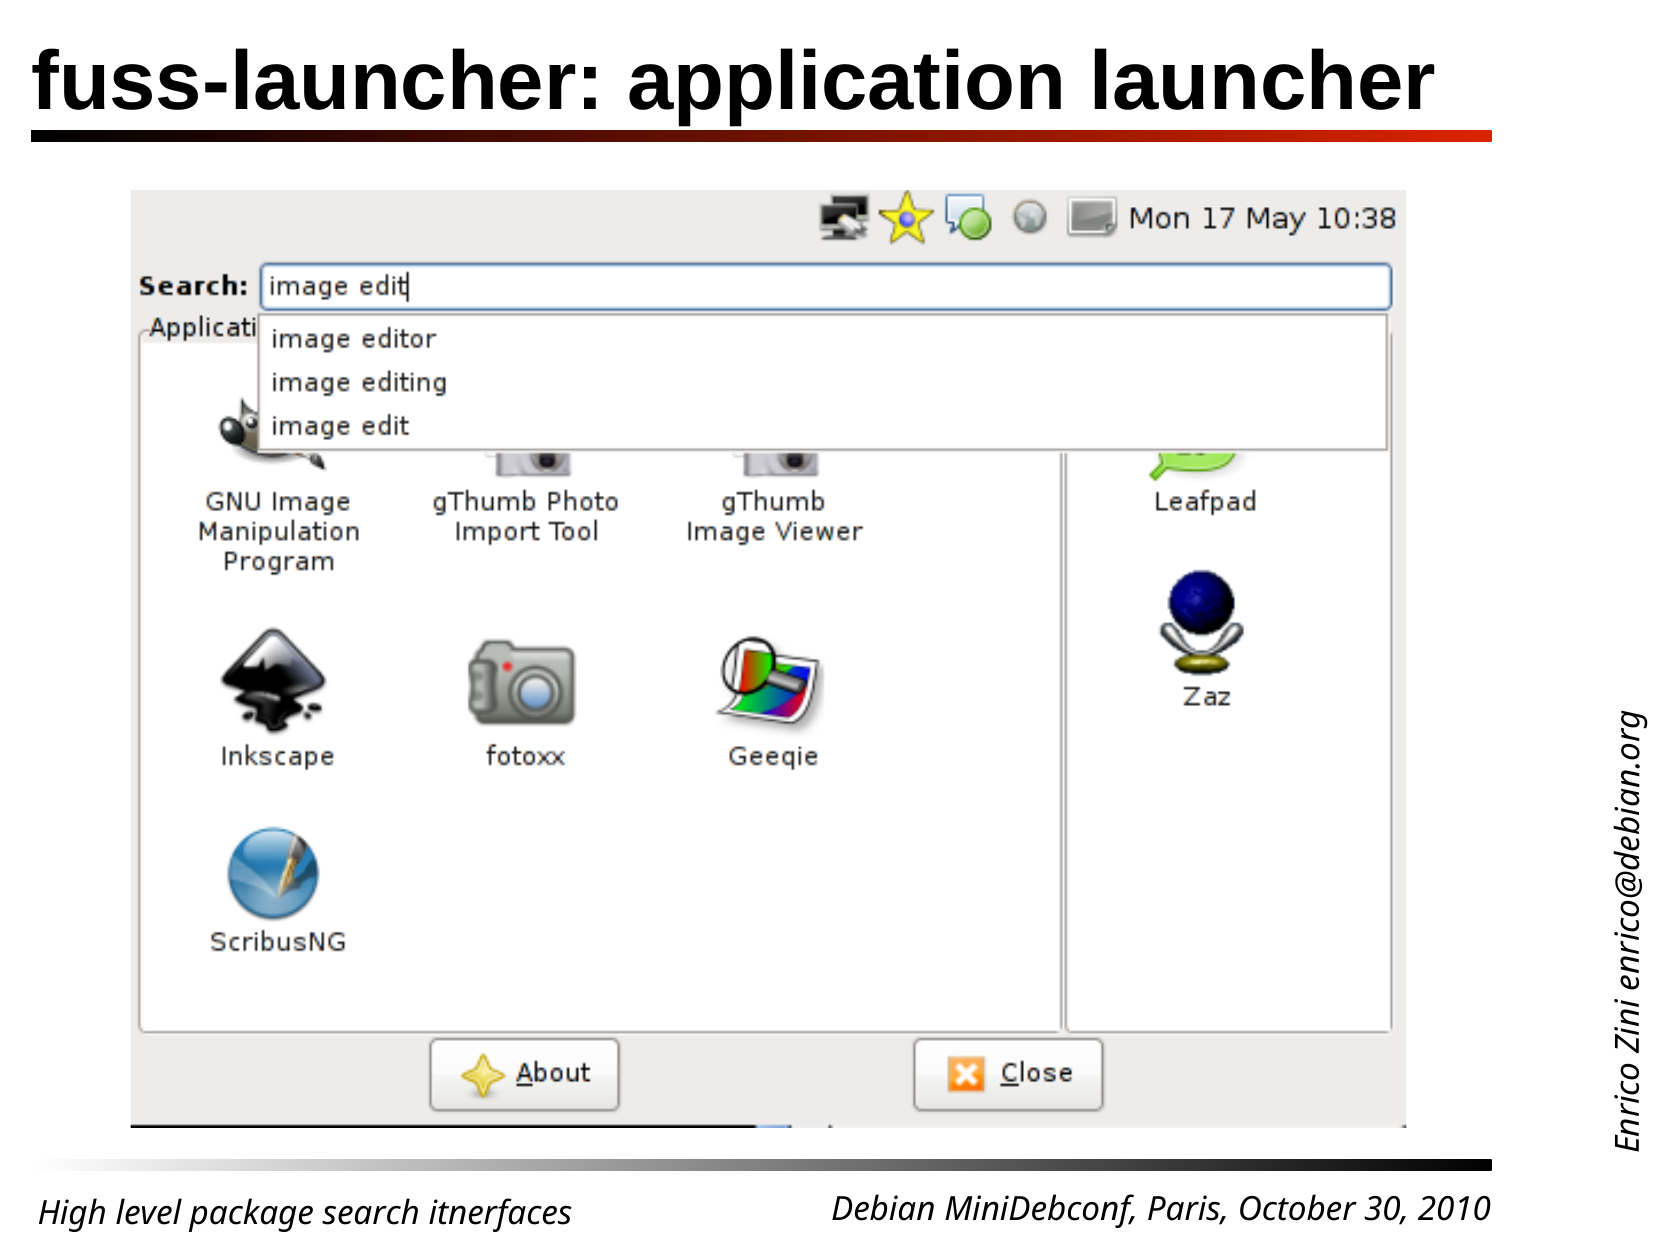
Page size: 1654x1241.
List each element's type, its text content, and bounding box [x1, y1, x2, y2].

picture [130, 190, 1407, 1128]
text_box fuss-launcher: application launcher [31, 34, 1438, 168]
